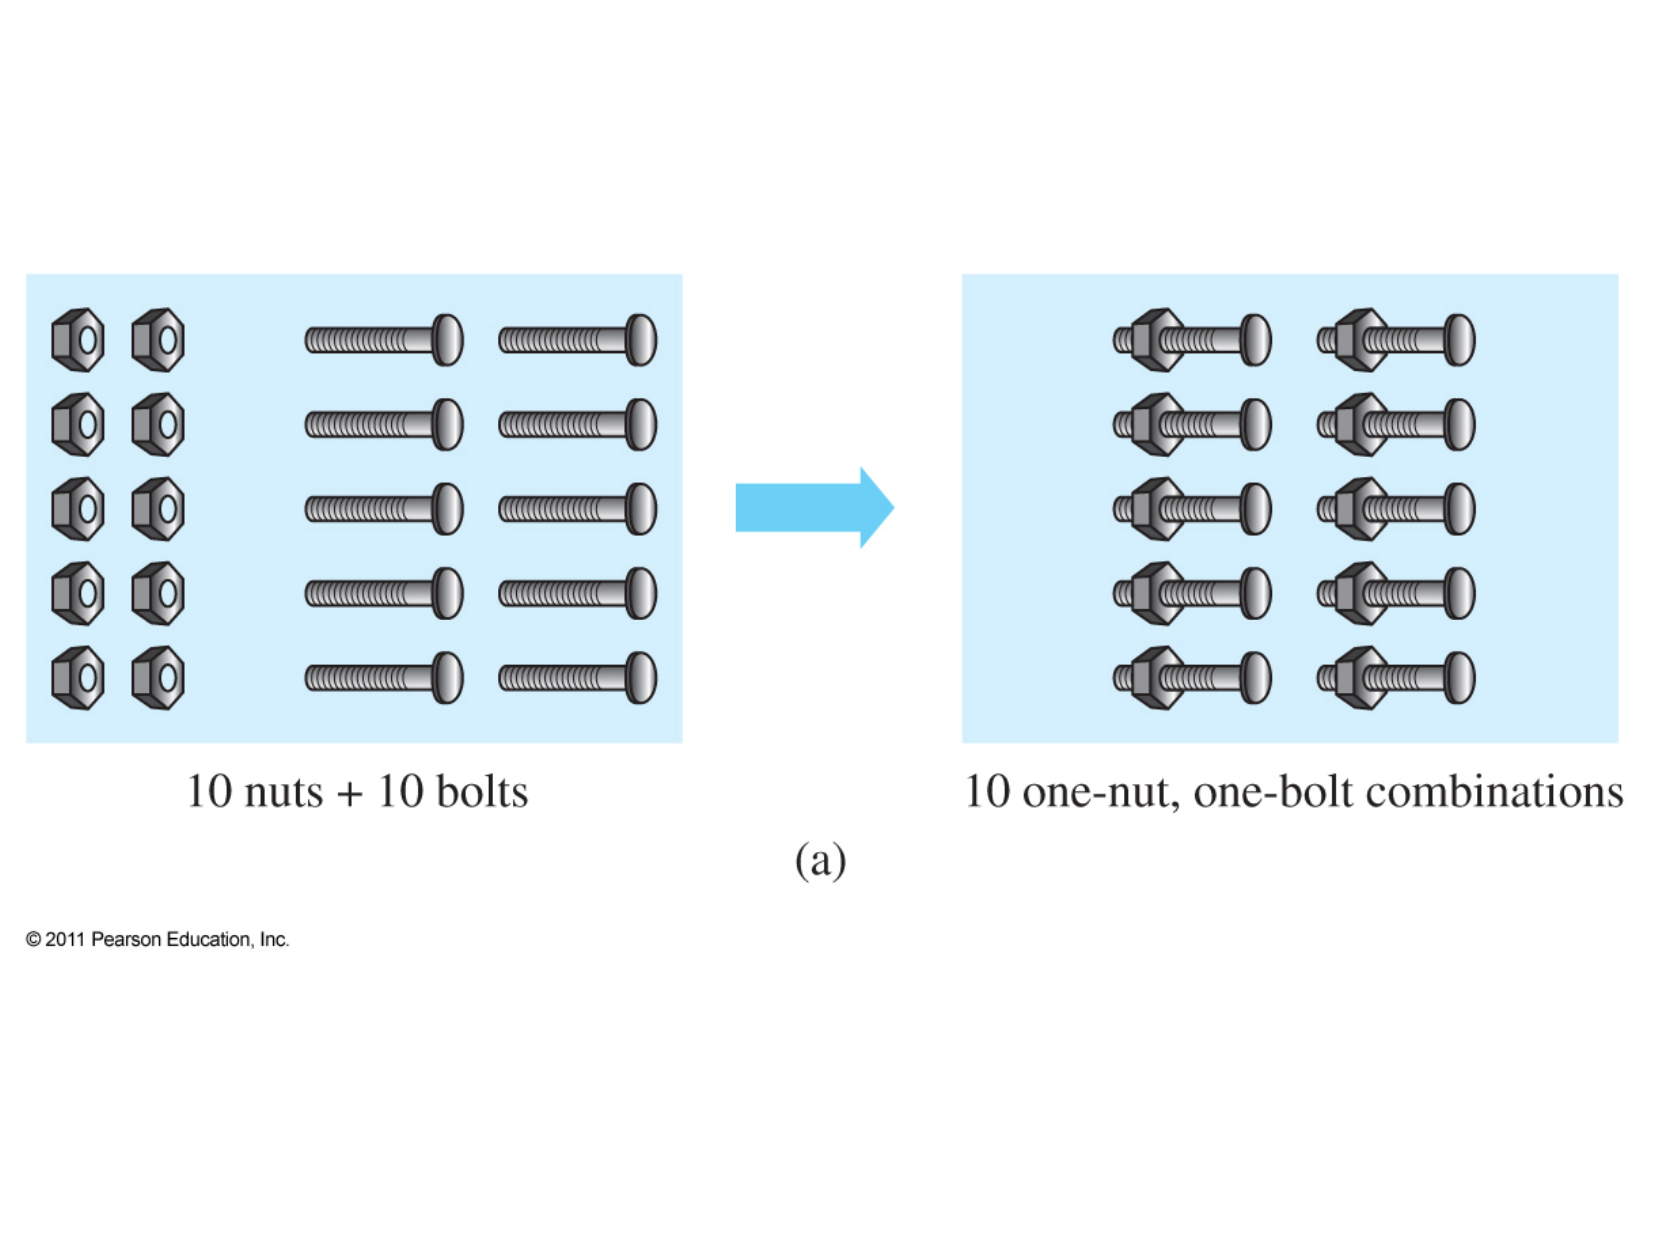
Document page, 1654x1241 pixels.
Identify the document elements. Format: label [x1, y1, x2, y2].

picture [0, 249, 1654, 991]
